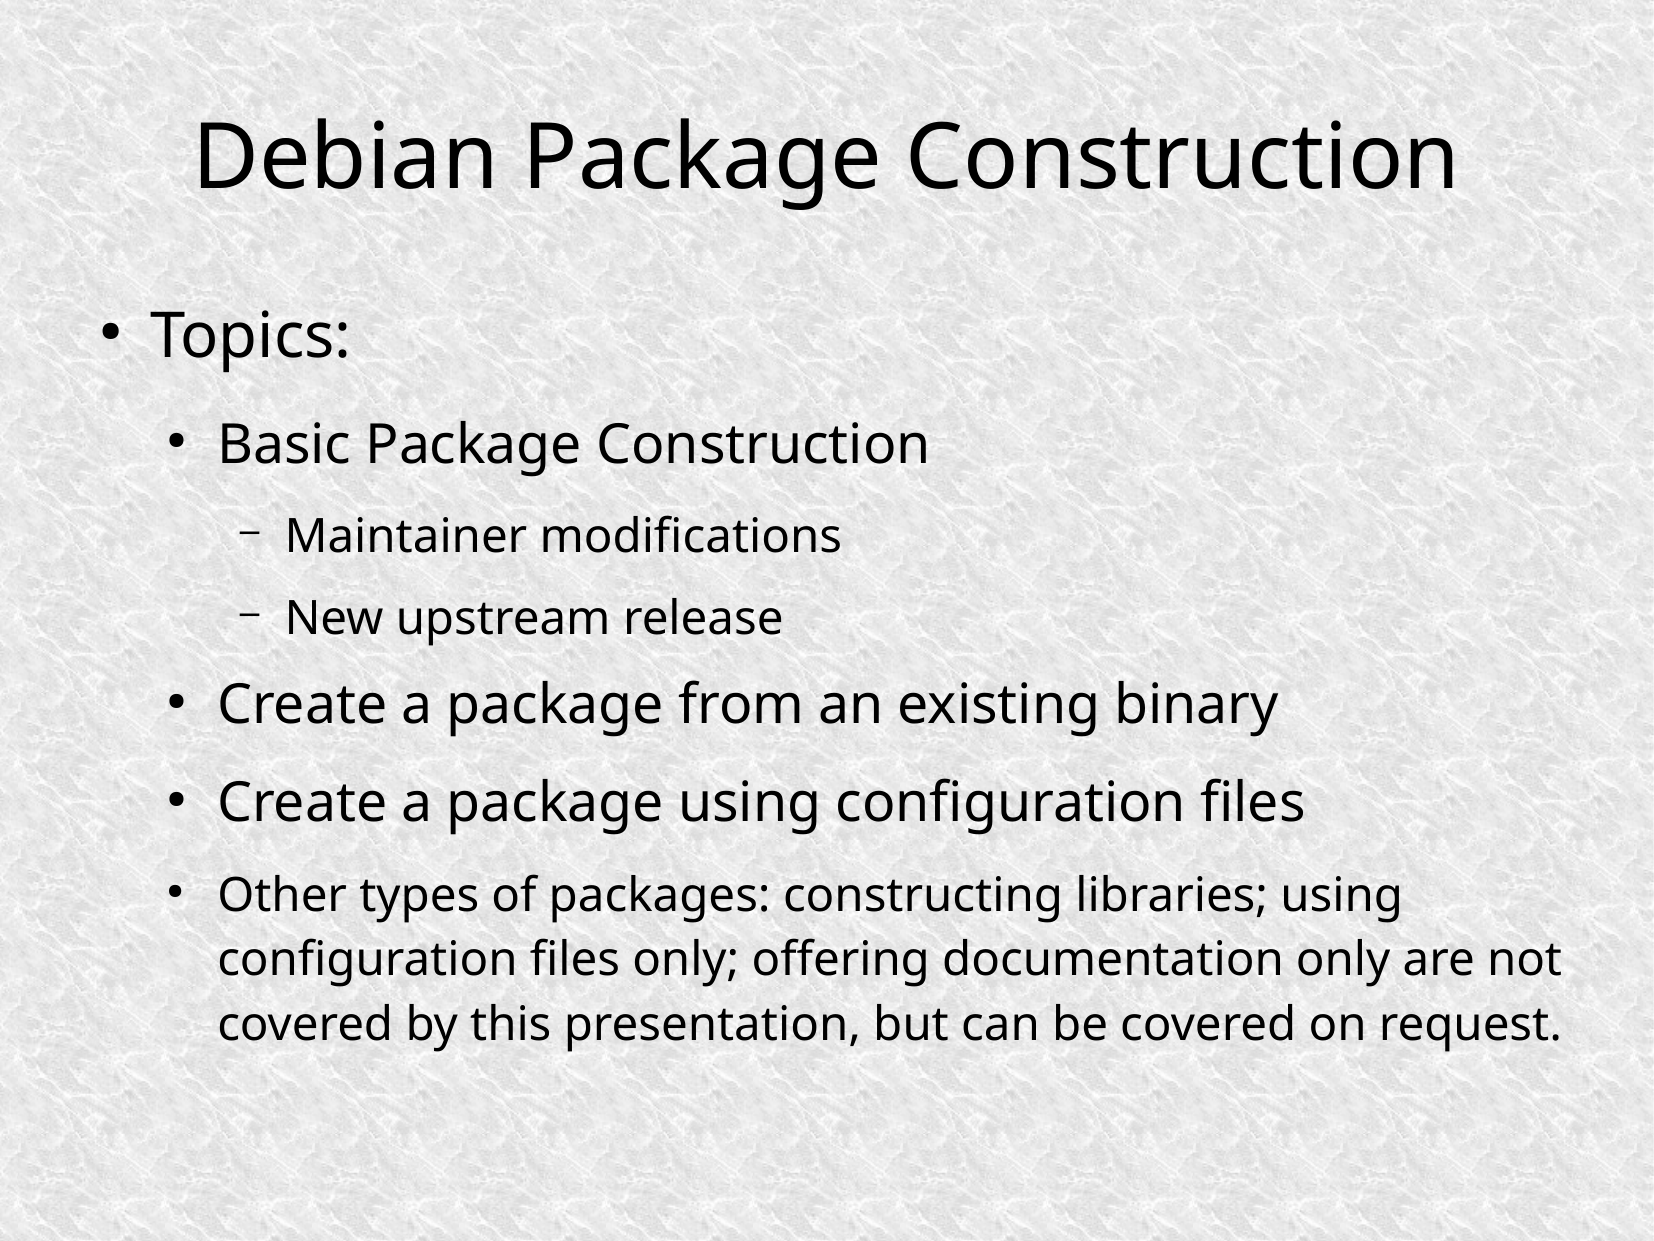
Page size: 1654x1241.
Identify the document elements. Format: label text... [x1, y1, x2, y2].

title Debian Package Construction [82, 56, 1571, 250]
picture [0, 0, 1654, 1241]
list Topics: Basic Package Construction Maintainer modifications New upstream release Create a package from an existing binary Create a package using configuration files Other types of packages: constructing libraries; using configuration files only; offering documentation only are not covered by this presentation, but can be covered on request. [82, 290, 1571, 1109]
